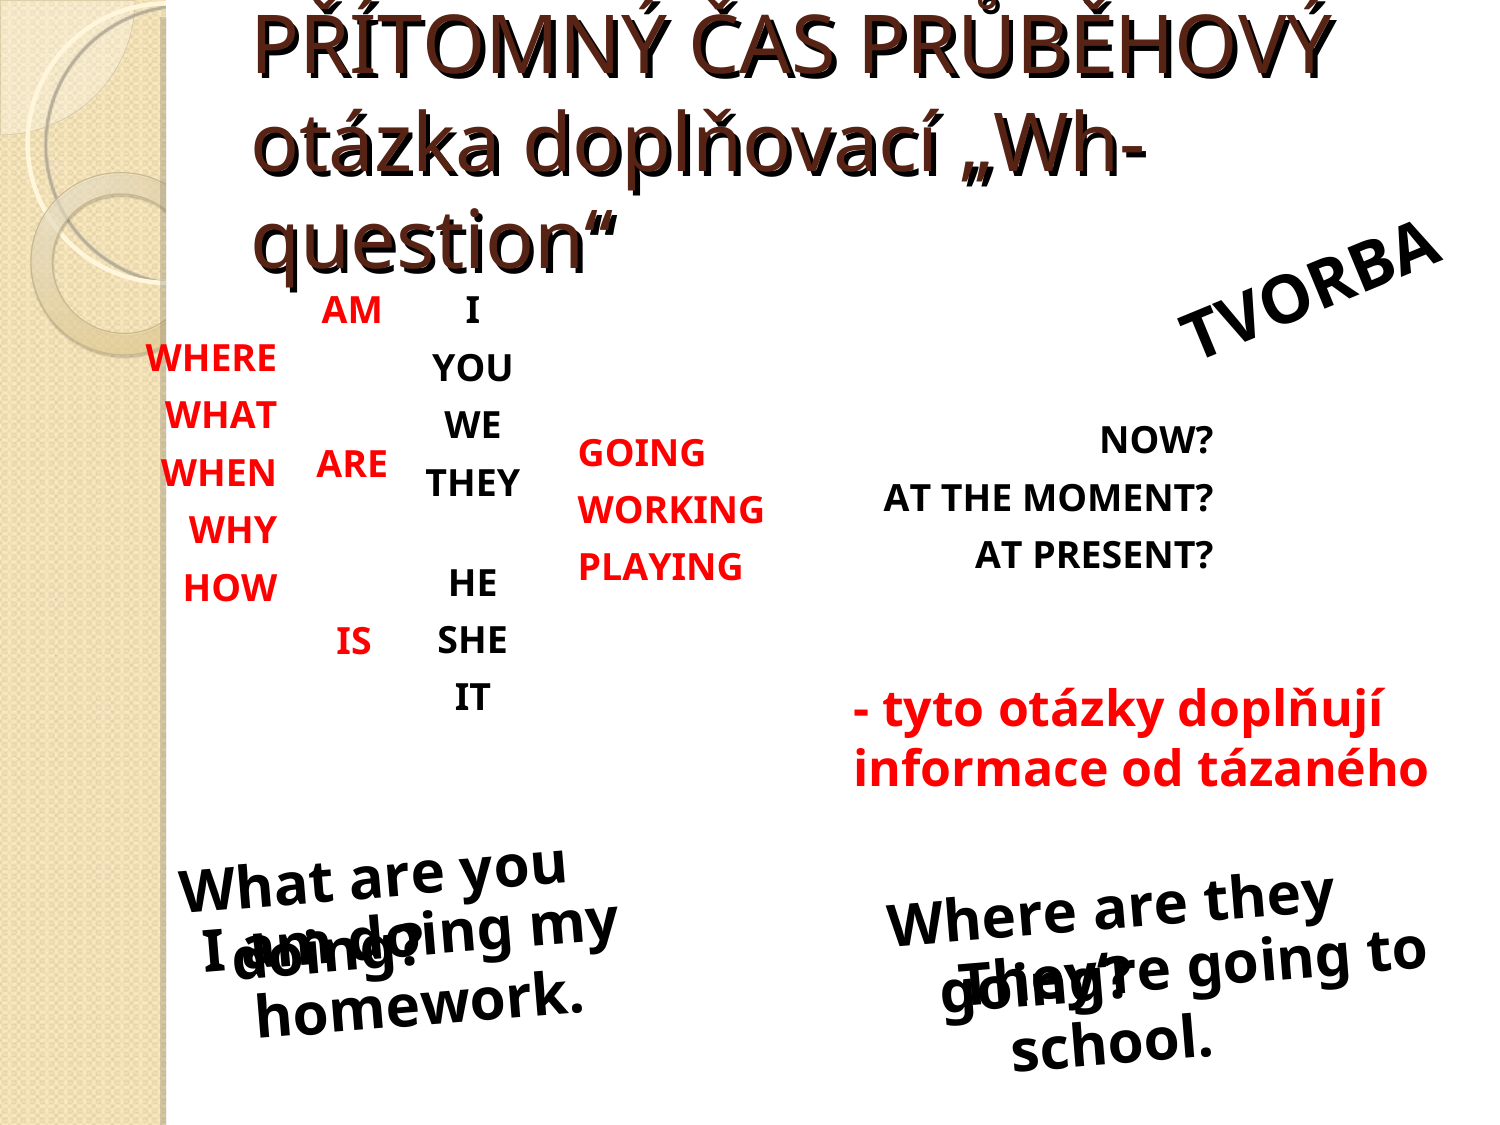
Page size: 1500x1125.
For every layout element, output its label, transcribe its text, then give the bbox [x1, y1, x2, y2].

title PŘÍTOMNÝ ČAS PRŮBĚHOVÝ otázka doplňovací „Wh- question“ [235, 33, 1466, 245]
text_box WHERE WHAT WHEN WHY HOW [88, 326, 293, 646]
text_box GOING WORKING PLAYING [549, 420, 810, 692]
text_box HE SHE IT [348, 550, 584, 812]
text_box What are you doing? [147, 800, 752, 945]
text_box They‘re going to school. [926, 895, 1500, 1038]
text_box I am doing my homework. [171, 857, 800, 1004]
text_box ARE [293, 432, 414, 520]
text_box - tyto otázky doplňují informace od tázaného [838, 668, 1500, 805]
text_box AM [277, 278, 414, 366]
text_box IS [265, 609, 429, 697]
text_box TVORBA [1139, 160, 1500, 408]
picture [0, 11, 166, 1125]
text_box I YOU WE THEY [348, 278, 584, 550]
picture [136, 0, 166, 4]
text_box Where are they going? [856, 834, 1461, 979]
text_box NOW? AT THE MOMENT? AT PRESENT? [809, 408, 1229, 622]
